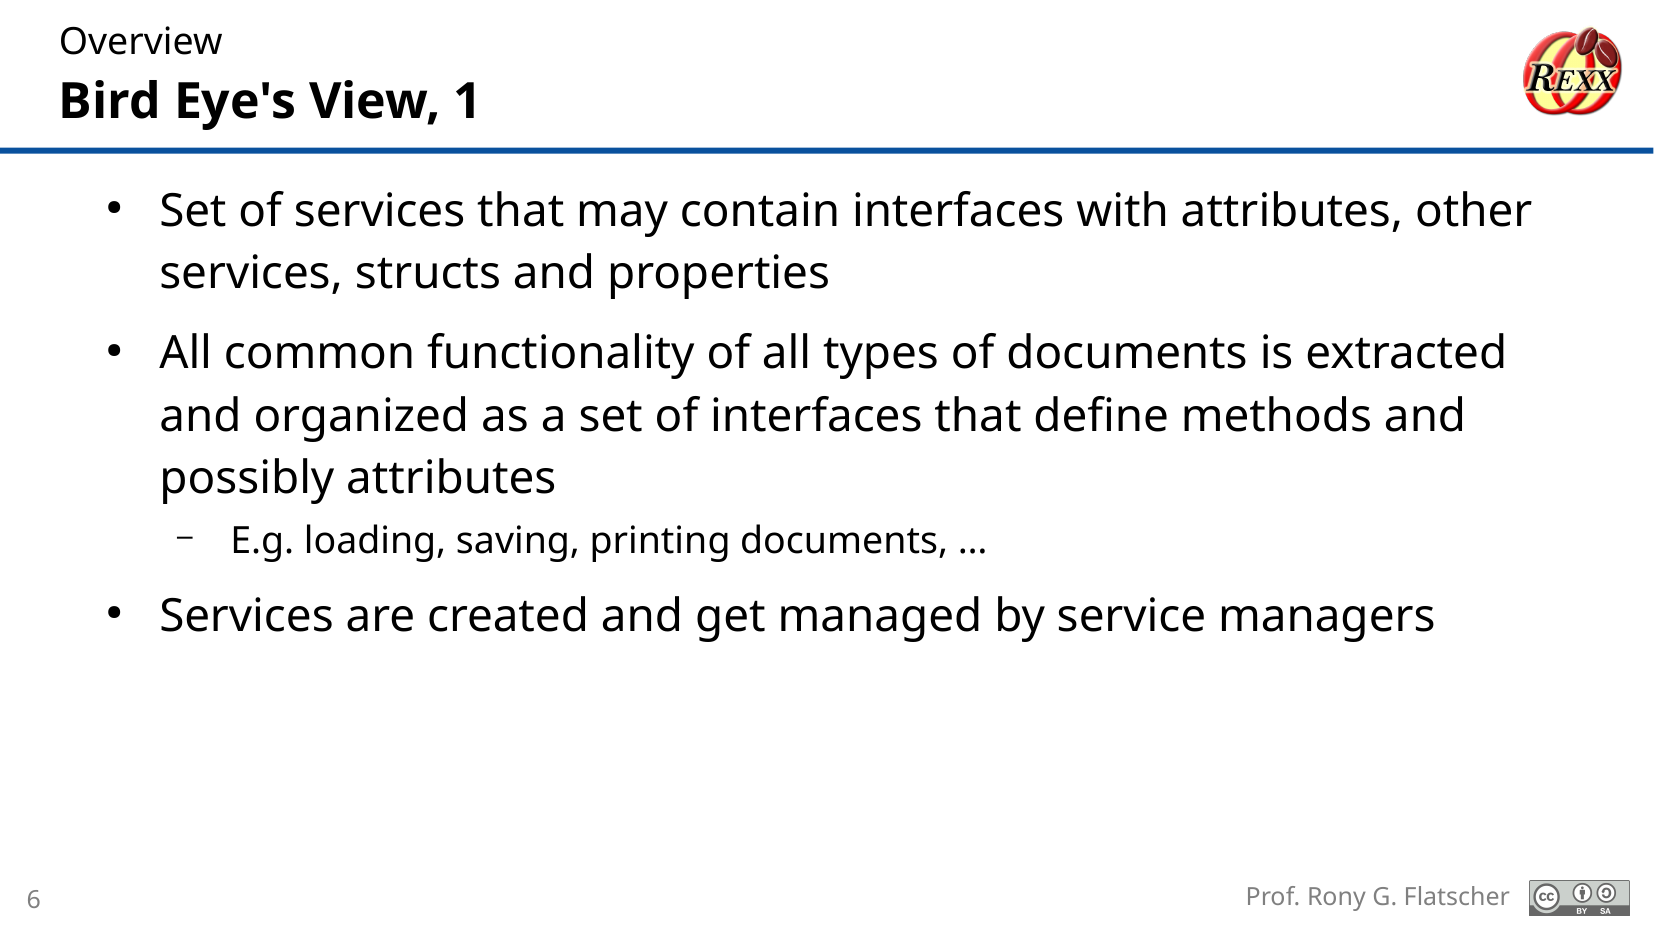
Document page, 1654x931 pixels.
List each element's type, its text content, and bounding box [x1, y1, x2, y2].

list Set of services that may contain interfaces with attributes, other services, structs and properties All common functionality of all types of documents is extracted and organized as a set of interfaces that define methods and possibly attributes E.g. loading, saving, printing documents, … Services are created and get managed by service managers [88, 177, 1577, 857]
title Overview Bird Eye's View, 1 [0, 0, 1625, 148]
